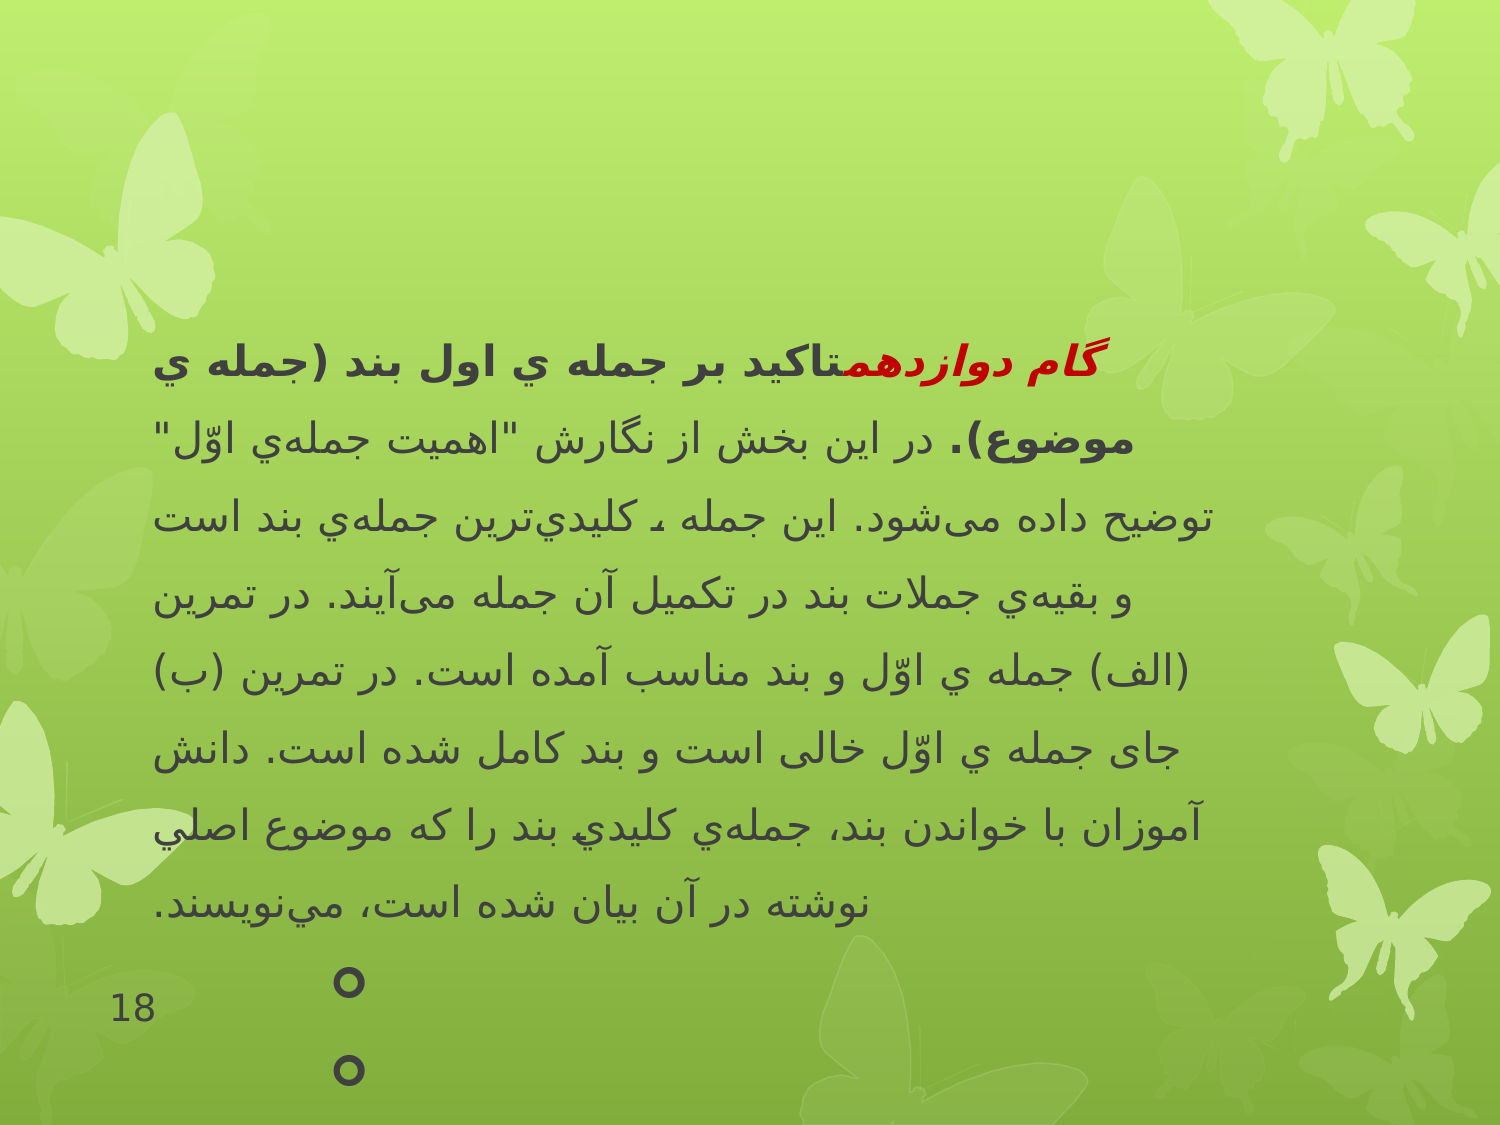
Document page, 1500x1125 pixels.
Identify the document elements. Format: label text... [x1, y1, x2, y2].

text_box [94, 976, 194, 1037]
list گام دوازدهمتاكيد بر جمله ي اول بند (جمله ي موضوع). در این بخش از نگارش "اهمیت جمله‌ي اوّل" توضیح داده می‌شود. اين جمله ، كليدي‌ترين جمله‌ي بند است و بقیه‌ي جملات بند در تکمیل آن جمله می‌آیند. در تمرین (الف) جمله ي اوّل و بند مناسب آمده است. در تمرین (ب) جای جمله ي اوّل خالی است و بند کامل شده است. دانش آموزان با خواندن بند، جمله‌ي كليدي بند را كه موضوع اصلي نوشته در آن بيان شده است، مي‌نويسند. [137, 149, 1338, 951]
